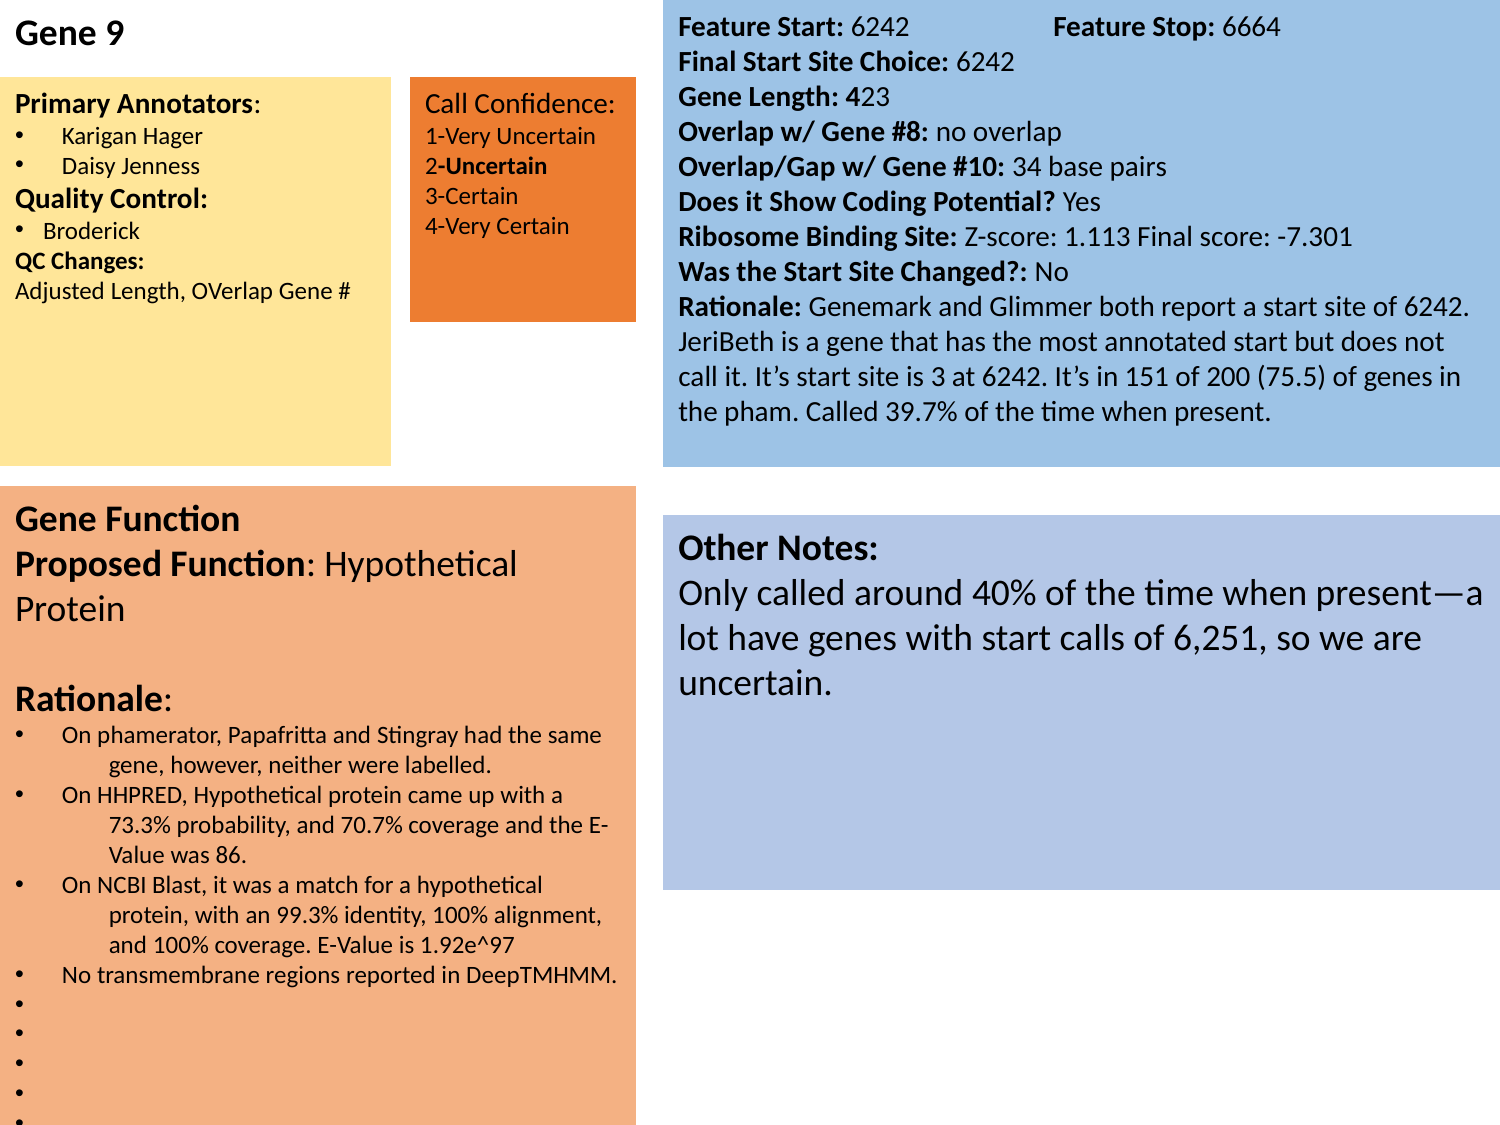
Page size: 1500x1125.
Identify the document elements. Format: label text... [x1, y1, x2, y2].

text_box Feature Start: 6242 Feature Stop: 6664 Final Start Site Choice: 6242 Gene Length: 423 Overlap w/ Gene #8: no overlap Overlap/Gap w/ Gene #10: 34 base pairs Does it Show Coding Potential? Yes Ribosome Binding Site: Z-score: 1.113 Final score: -7.301 Was the Start Site Changed?: No Rationale: Genemark and Glimmer both report a start site of 6242. JeriBeth is a gene that has the most annotated start but does not call it. It’s start site is 3 at 6242. It’s in 151 of 200 (75.5) of genes in the pham. Called 39.7% of the time when present. [663, 0, 1500, 467]
text_box Gene Function Proposed Function: Hypothetical Protein Rationale: On phamerator, Papafritta and Stingray had the same gene, however, neither were labelled. On HHPRED, Hypothetical protein came up with a 73.3% probability, and 70.7% coverage and the E-Value was 86. On NCBI Blast, it was a match for a hypothetical protein, with an 99.3% identity, 100% alignment, and 100% coverage. E-Value is 1.92e^97 No transmembrane regions reported in DeepTMHMM. [0, 486, 636, 1125]
text_box Gene 9 [0, 0, 140, 61]
text_box Other Notes: Only called around 40% of the time when present—a lot have genes with start calls of 6,251, so we are uncertain. [663, 515, 1500, 890]
text_box Call Confidence: 1-Very Uncertain 2-Uncertain 3-Certain 4-Very Certain [410, 77, 636, 322]
text_box Primary Annotators: Karigan Hager Daisy Jenness Quality Control: Broderick QC Changes: Adjusted Length, OVerlap Gene # [0, 77, 391, 466]
